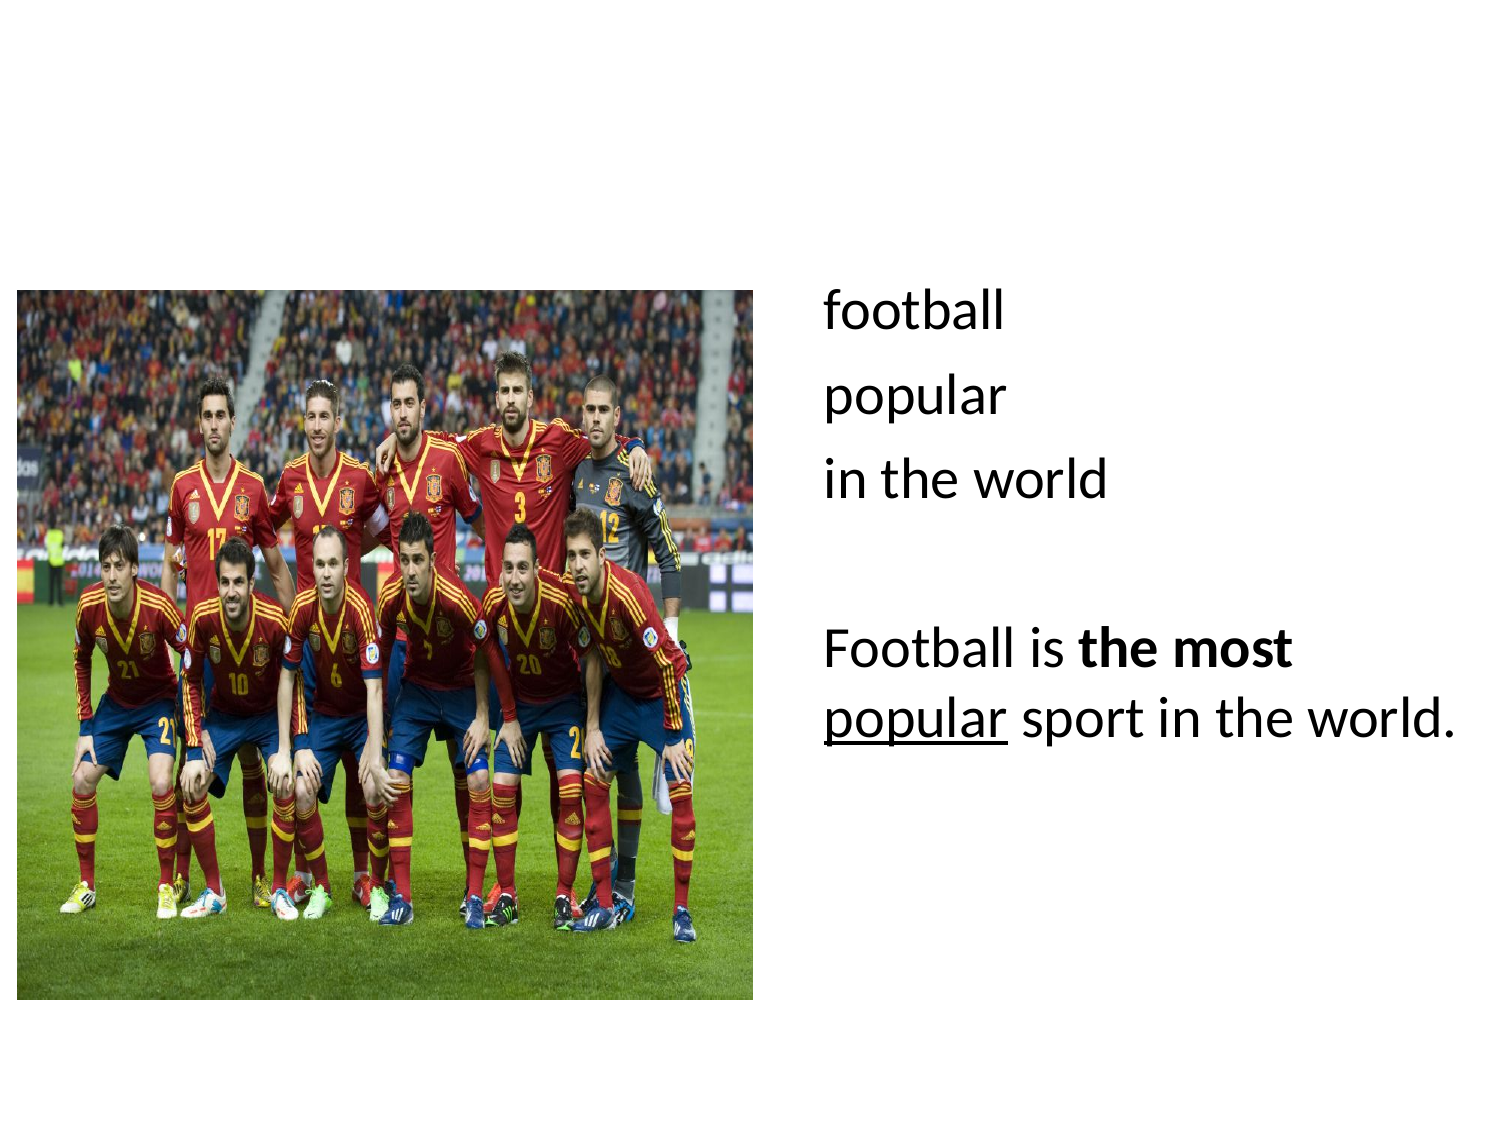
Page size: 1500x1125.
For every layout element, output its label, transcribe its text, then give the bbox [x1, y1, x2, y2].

picture [17, 290, 753, 1000]
list football popular in the world Football is the most popular sport in the world. [809, 264, 1483, 1007]
